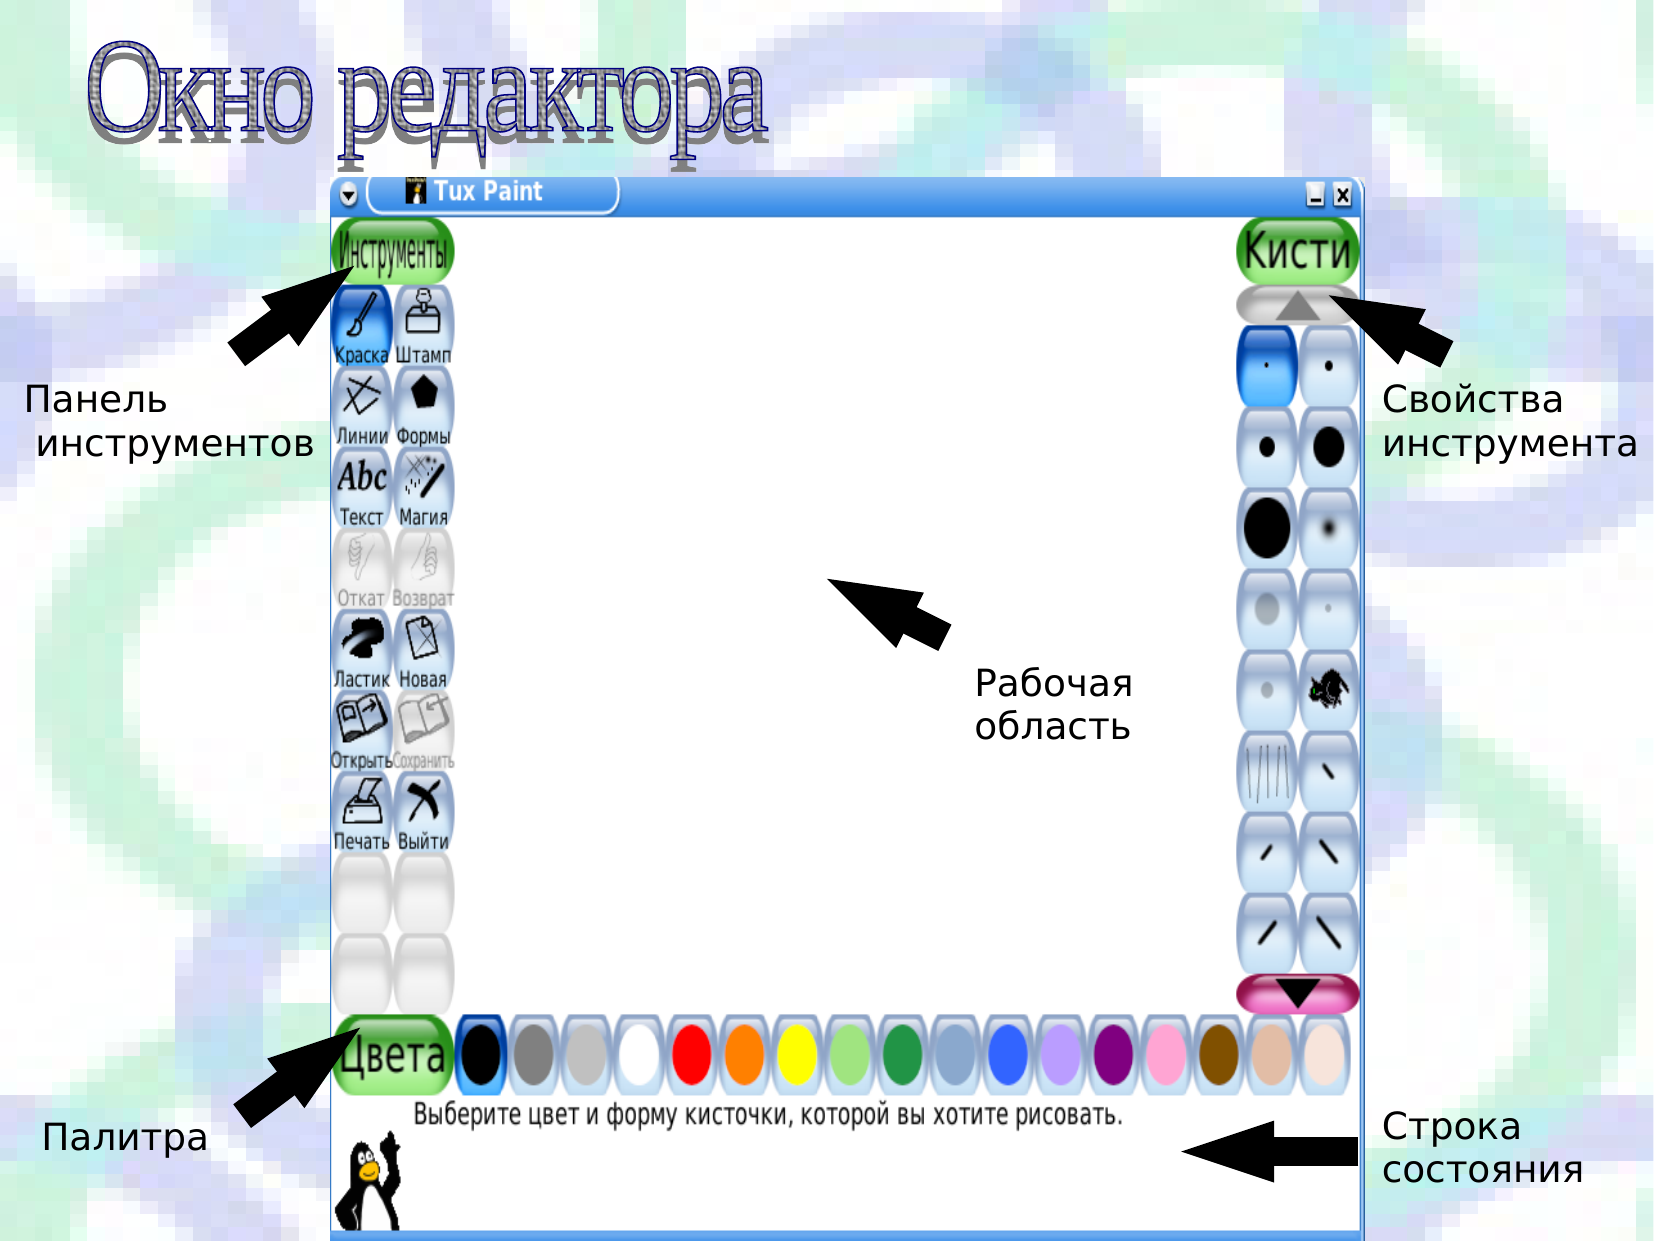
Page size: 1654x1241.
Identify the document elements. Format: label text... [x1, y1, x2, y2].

text_box Окно редактора [391, 67, 486, 157]
text_box Свойства инструмента [1367, 370, 1654, 473]
text_box Строка состояния [1367, 1097, 1654, 1199]
text_box Окно редактора [264, 67, 312, 132]
text_box Рабочая область [959, 654, 1276, 757]
text_box Панель инструментов [8, 370, 325, 473]
text_box Окно редактора [723, 67, 768, 132]
text_box Палитра [26, 1108, 222, 1168]
picture [0, 0, 1654, 1241]
text_box Окно редактора [88, 41, 264, 132]
text_box Окно редактора [487, 67, 671, 132]
text_box Окно редактора [670, 67, 721, 160]
text_box Окно редактора [338, 67, 389, 160]
